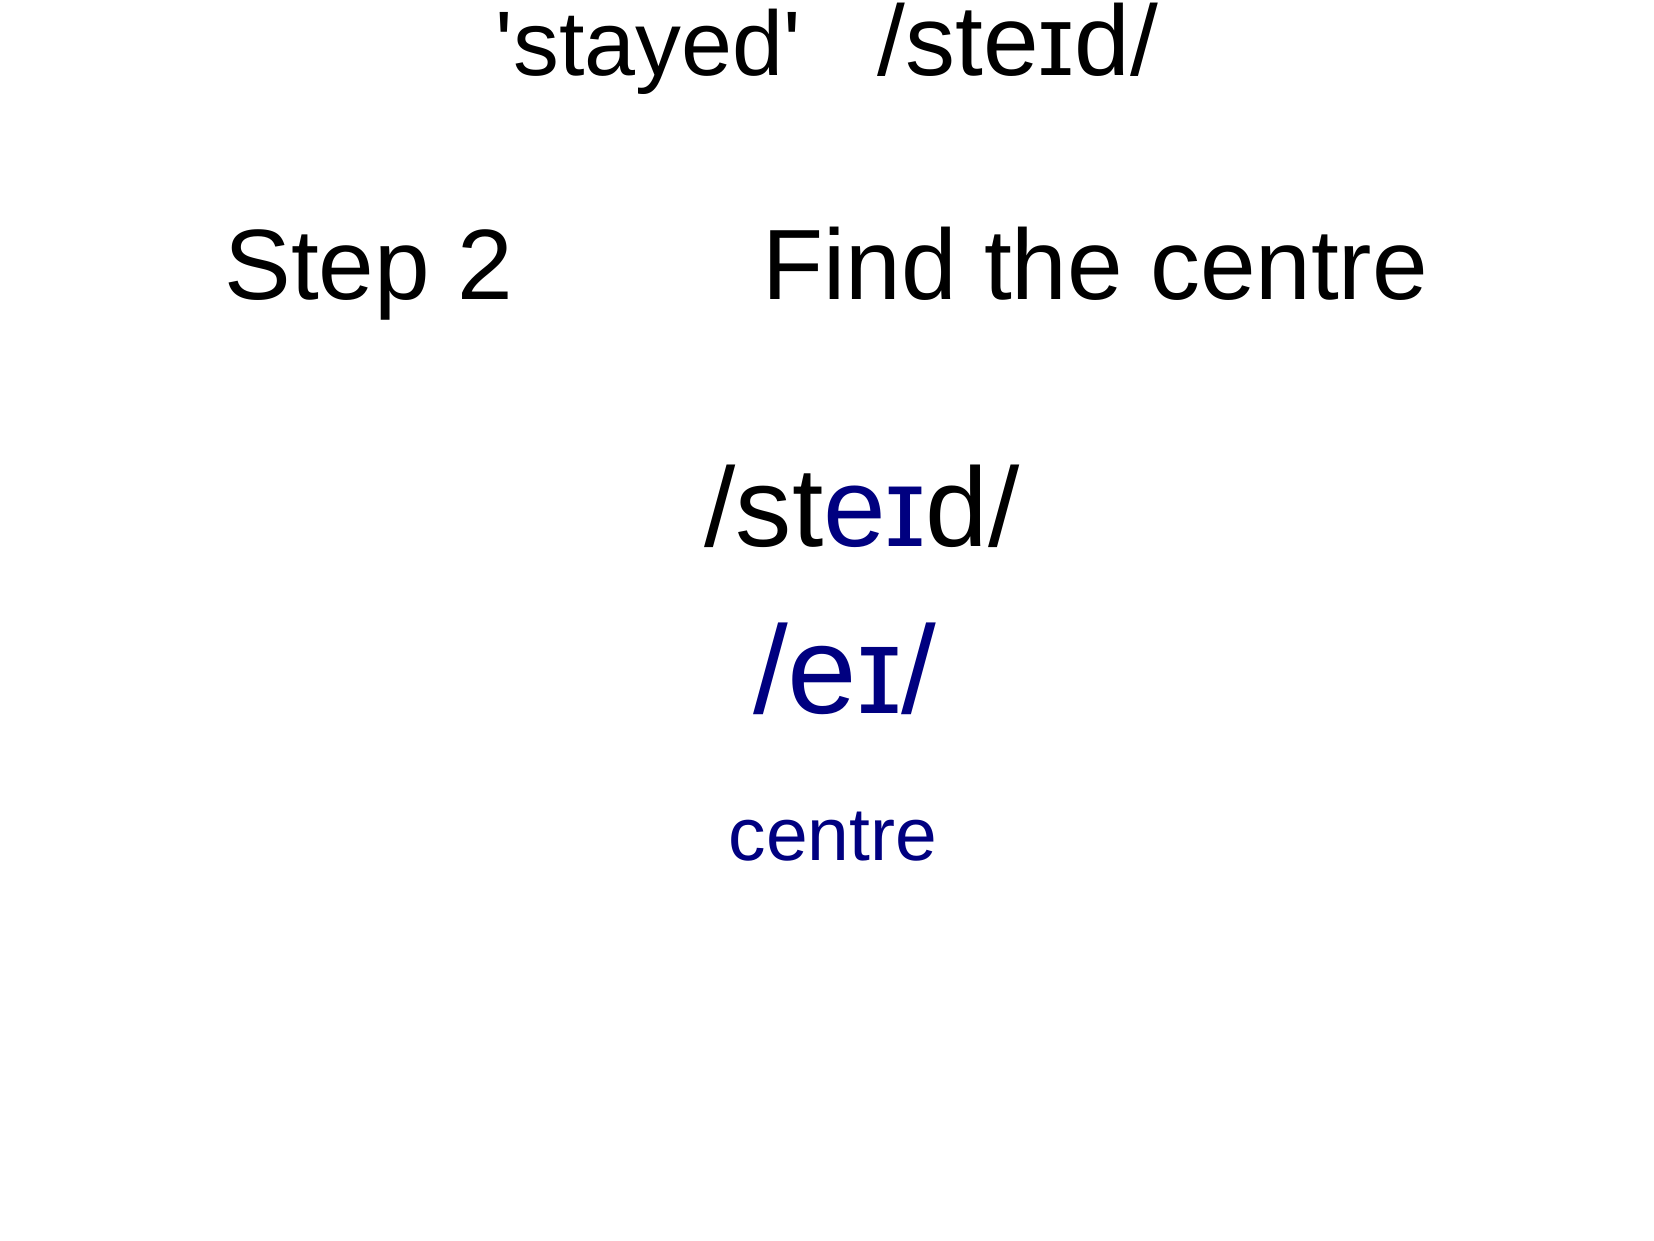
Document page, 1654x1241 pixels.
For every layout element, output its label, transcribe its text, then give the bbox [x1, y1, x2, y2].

list /steɪd/ /eɪ/ centre [82, 290, 1571, 1094]
title 'stayed' /steɪd/ Step 2 Find the centre [82, 0, 1571, 290]
